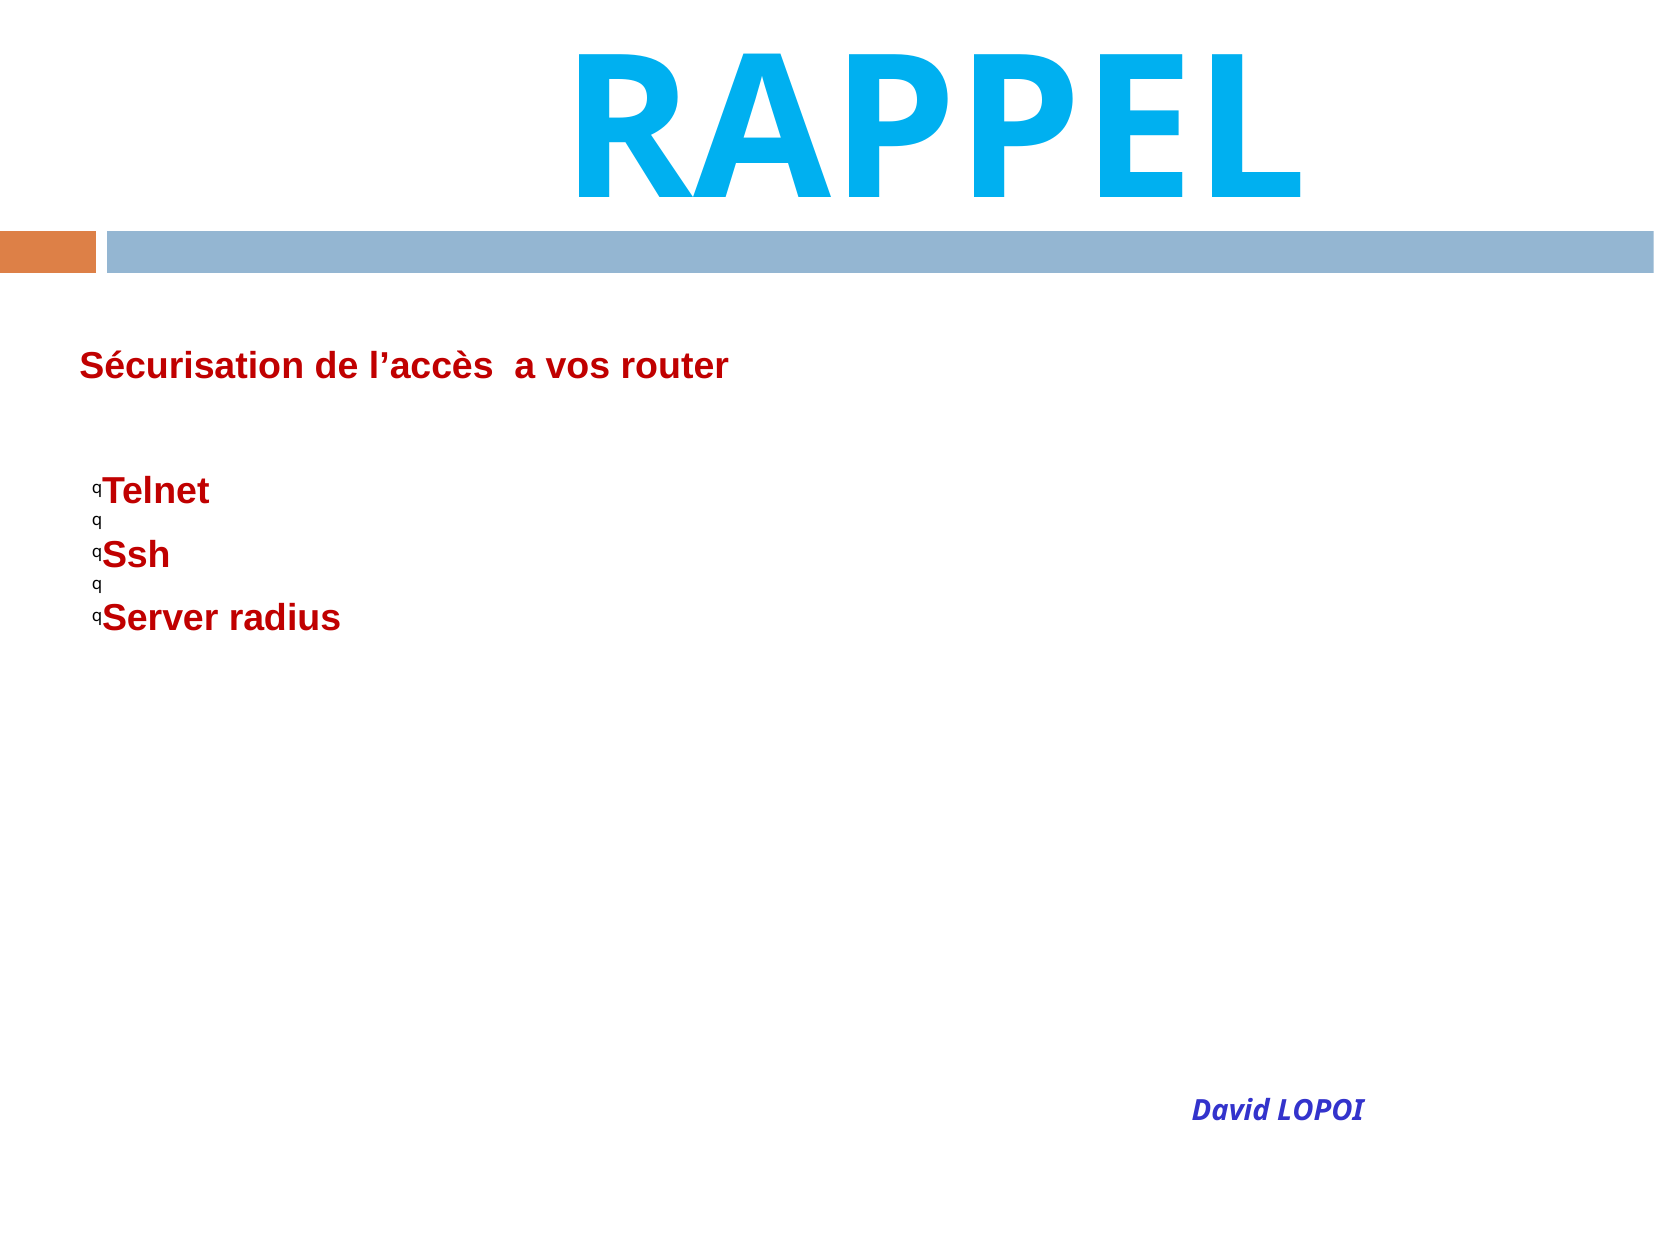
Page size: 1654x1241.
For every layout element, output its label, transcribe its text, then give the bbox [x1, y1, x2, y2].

text_box RAPPEL [123, 41, 1530, 249]
text_box David LOPOI [901, 1063, 1654, 1158]
text_box Telnet Ssh Server radius [77, 470, 377, 645]
text_box Sécurisation de l’accès a vos router [64, 345, 755, 392]
